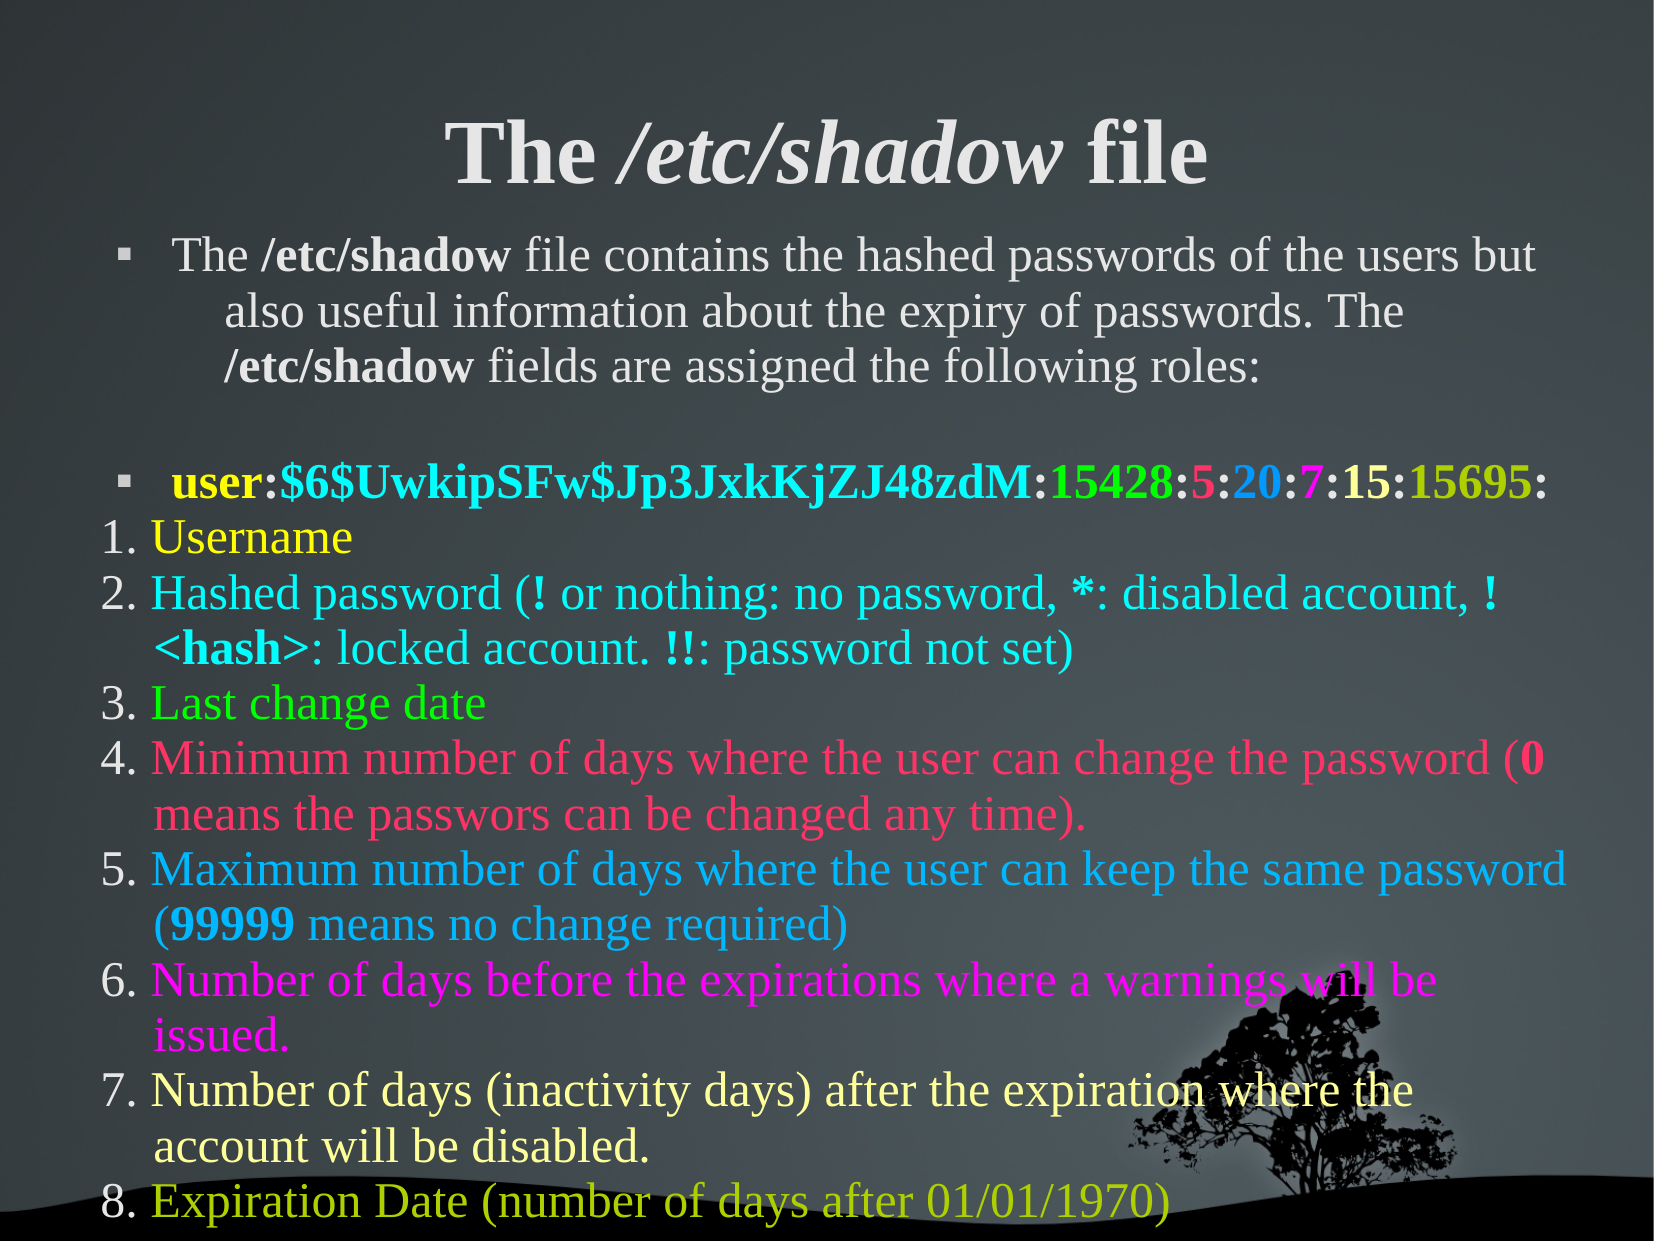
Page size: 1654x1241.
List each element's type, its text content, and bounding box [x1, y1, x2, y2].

title The /etc/shadow file [82, 49, 1571, 227]
list The /etc/shadow file contains the hashed passwords of the users but also useful information about the expiry of passwords. The /etc/shadow fields are assigned the following roles: user:$6$UwkipSFw$Jp3JxkKjZJ48zdM:15428:5:20:7:15:15695: 1. Username 2. Hashed password (! or nothing: no password, *: disabled account, !<hash>: locked account. !!: password not set) 3. Last change date 4. Minimum number of days where the user can change the password (0 means the passwors can be changed any time). 5. Maximum number of days where the user can keep the same password (99999 means no change required) 6. Number of days before the expirations where a warnings will be issued. 7. Number of days (inactivity days) after the expiration where the account will be disabled. 8. Expiration Date (number of days after 01/01/1970) [82, 227, 1571, 1230]
picture [0, 0, 1654, 1241]
